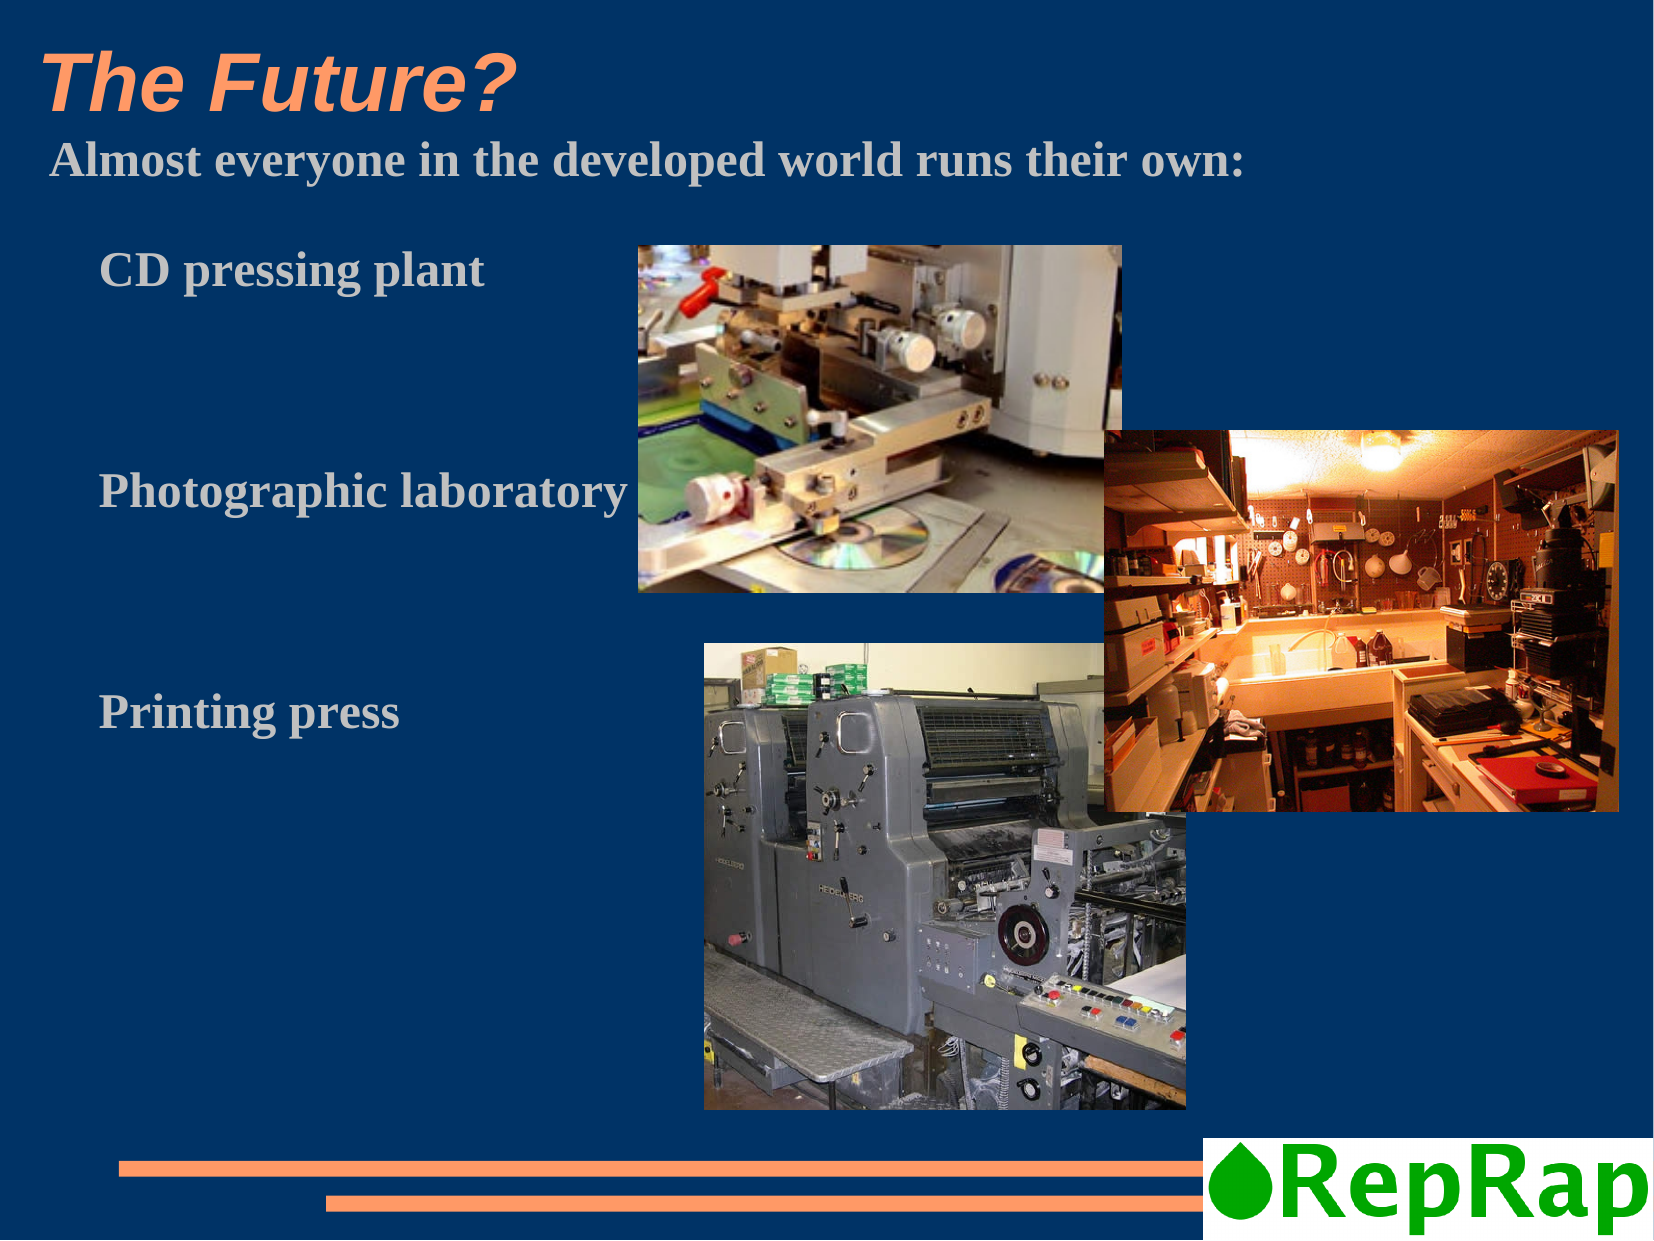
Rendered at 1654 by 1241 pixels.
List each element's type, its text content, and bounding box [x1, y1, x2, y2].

title The Future? [37, 0, 1532, 187]
picture [638, 245, 1619, 1110]
text_box Almost everyone in the developed world runs their own: CD pressing plant Photographic laboratory Printing press [48, 20, 1297, 1241]
picture [1203, 1138, 1654, 1241]
